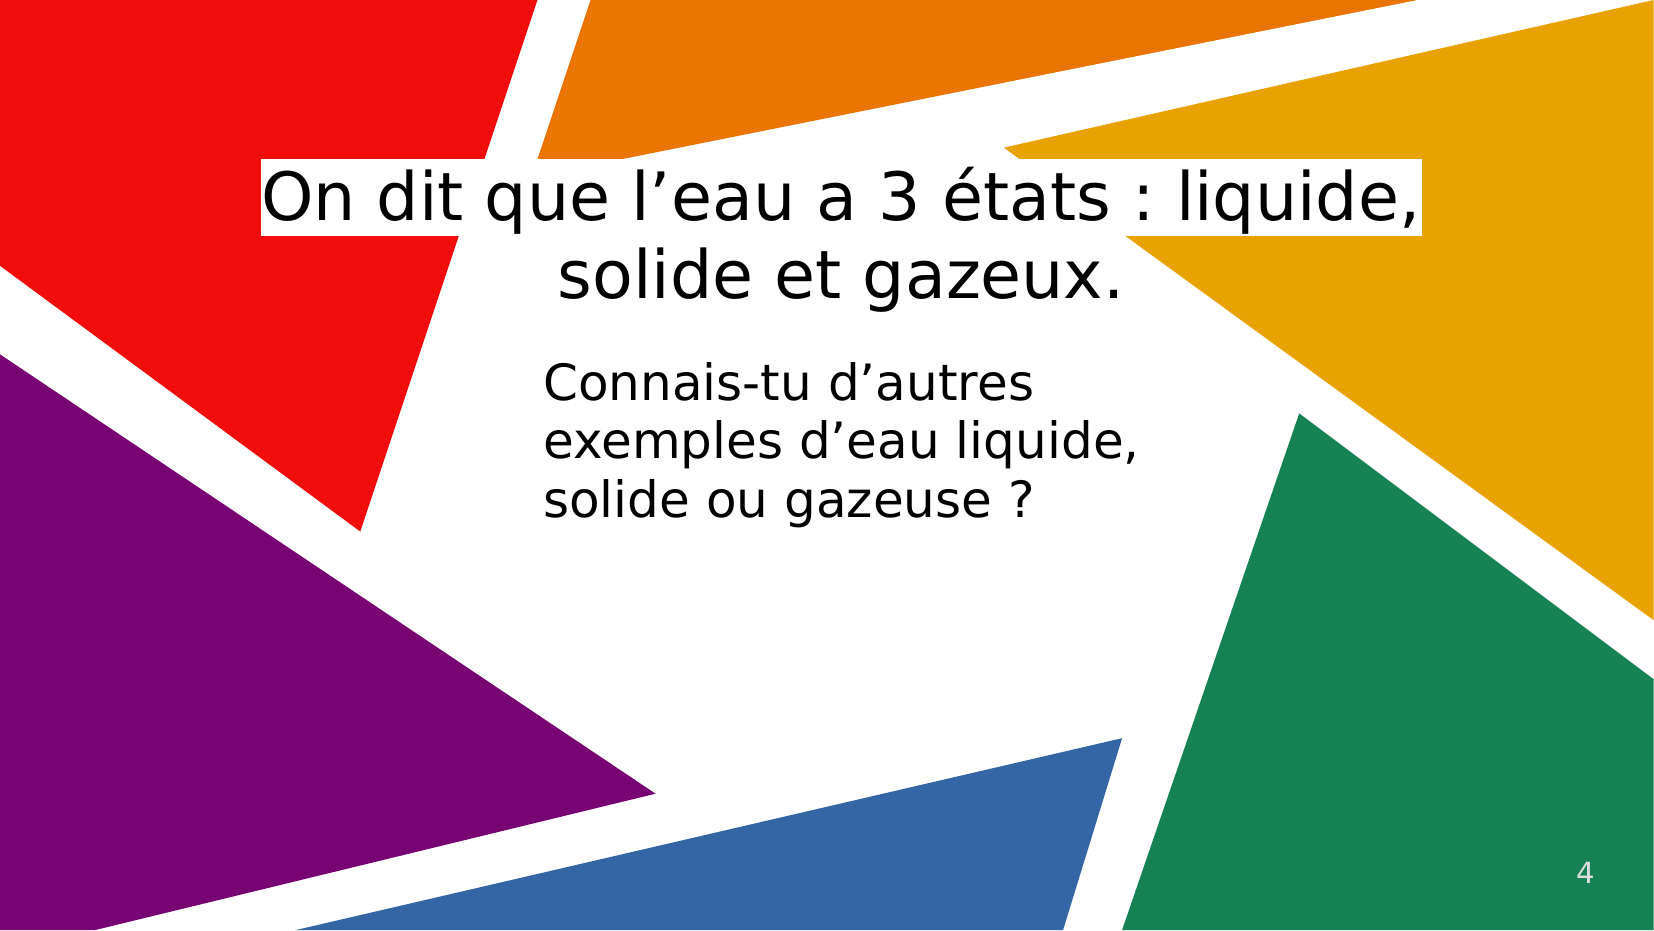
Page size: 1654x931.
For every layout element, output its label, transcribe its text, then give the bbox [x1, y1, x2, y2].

list Connais-tu d’autres exemples d’eau liquide, solide ou gazeuse ? [472, 354, 1182, 768]
title On dit que l’eau a 3 états : liquide, solide et gazeux. [236, 119, 1447, 353]
